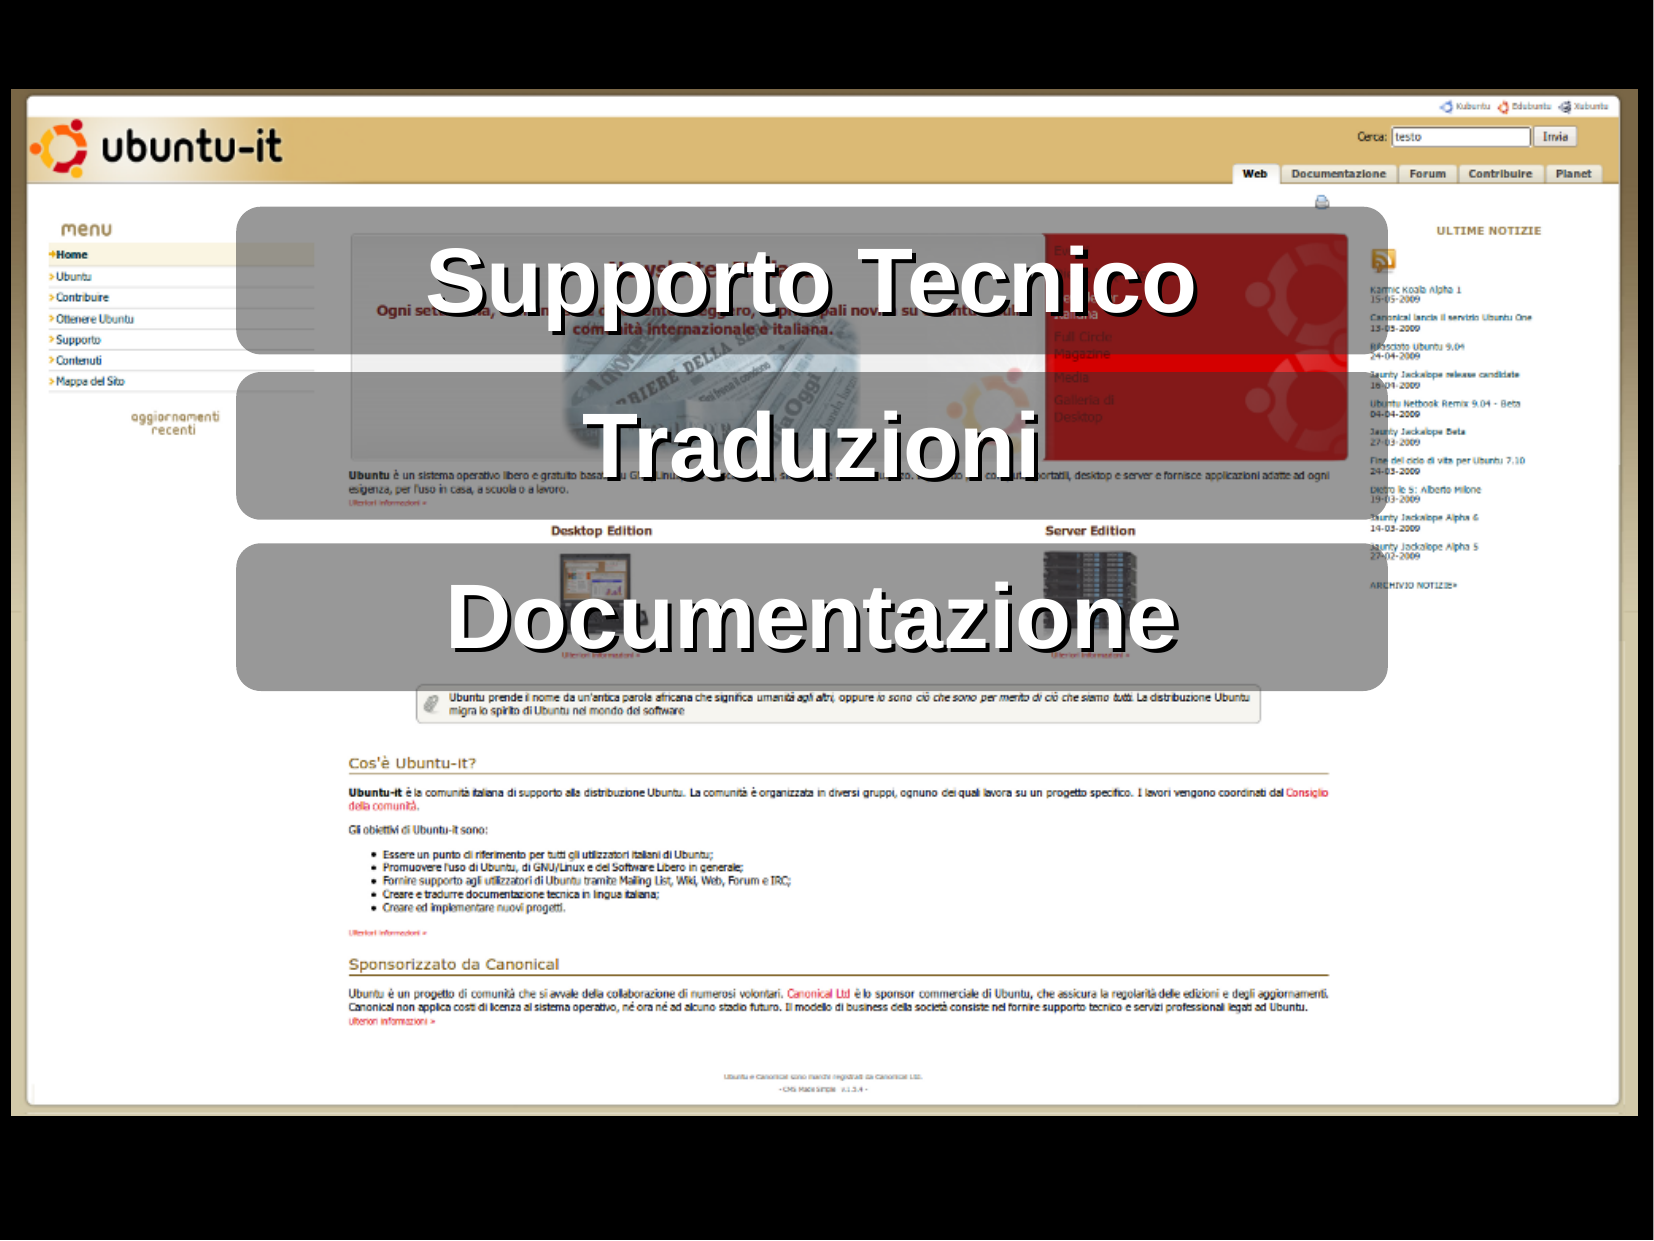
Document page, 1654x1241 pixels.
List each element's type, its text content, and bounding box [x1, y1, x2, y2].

text_box Traduzioni [236, 372, 1388, 520]
text_box Supporto Tecnico [236, 206, 1388, 355]
text_box Documentazione [236, 543, 1388, 692]
picture [11, 89, 1638, 1116]
